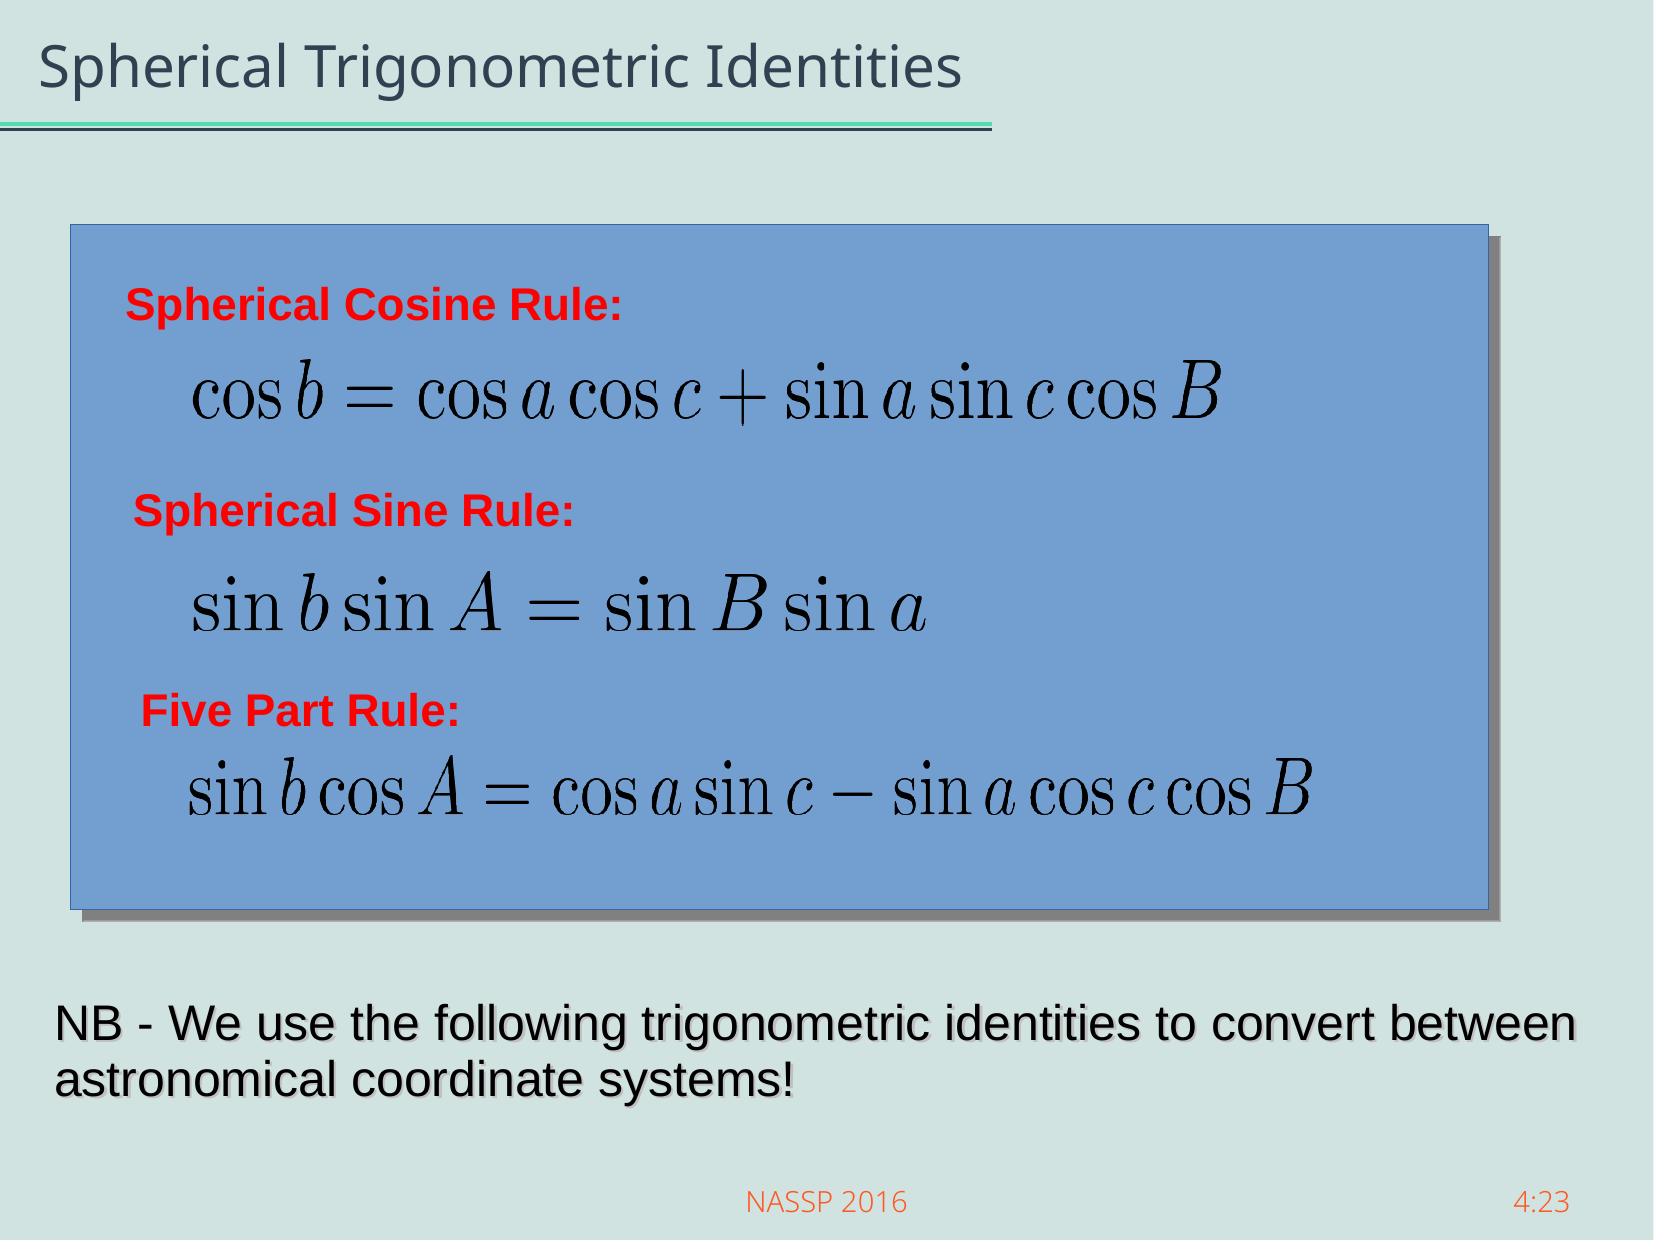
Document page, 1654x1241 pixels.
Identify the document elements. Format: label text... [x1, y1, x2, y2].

text_box NB - We use the following trigonometric identities to convert between astronomical coordinate systems! [39, 987, 1608, 1115]
text_box Spherical Trigonometric Identities [23, 17, 1063, 101]
text_box Spherical Sine Rule: [118, 477, 591, 544]
text_box Five Part Rule: [125, 678, 477, 745]
picture [189, 755, 1312, 815]
picture [193, 571, 926, 631]
text_box Spherical Cosine Rule: [110, 271, 639, 338]
text_box [70, 224, 1489, 910]
picture [192, 359, 1221, 426]
